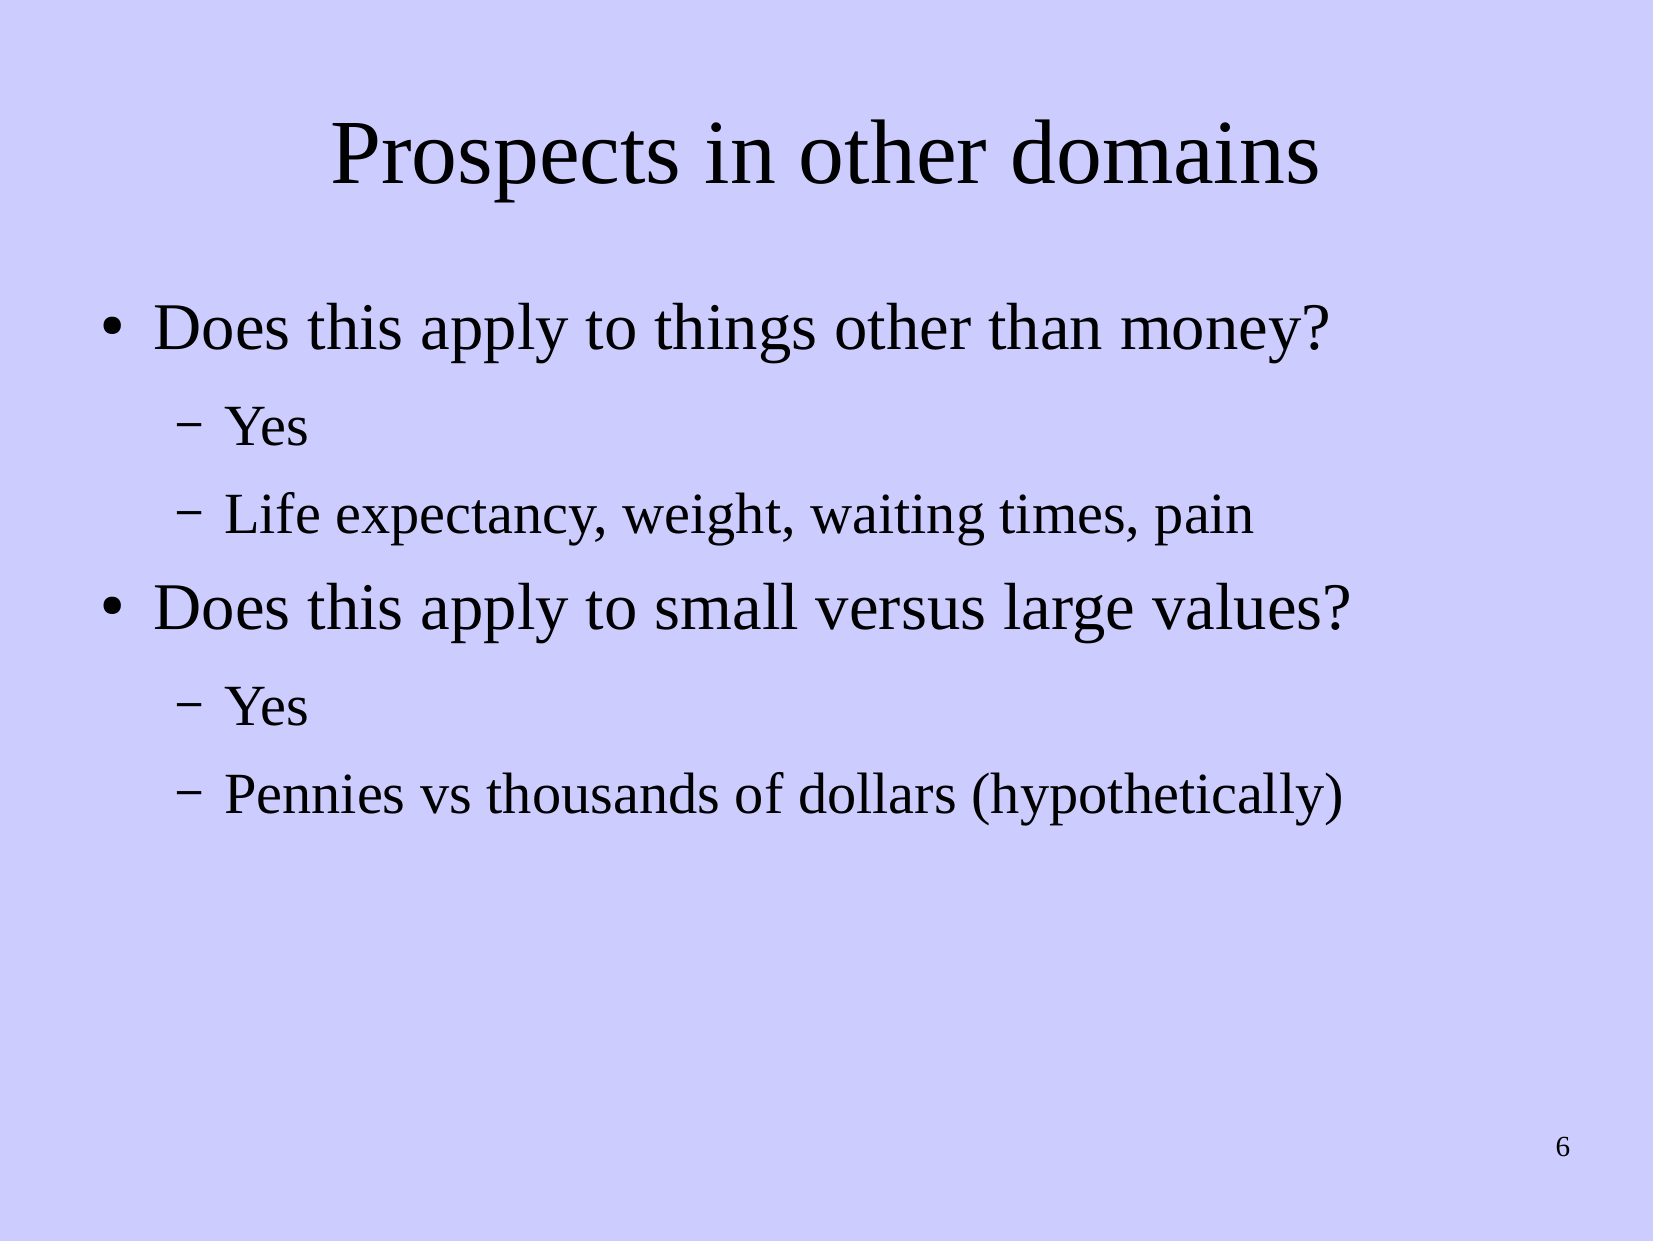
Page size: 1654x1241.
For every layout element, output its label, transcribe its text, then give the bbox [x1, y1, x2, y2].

title Prospects in other domains [82, 49, 1571, 257]
list Does this apply to things other than money? Yes Life expectancy, weight, waiting times, pain Does this apply to small versus large values? Yes Pennies vs thousands of dollars (hypothetically) [82, 290, 1571, 1109]
